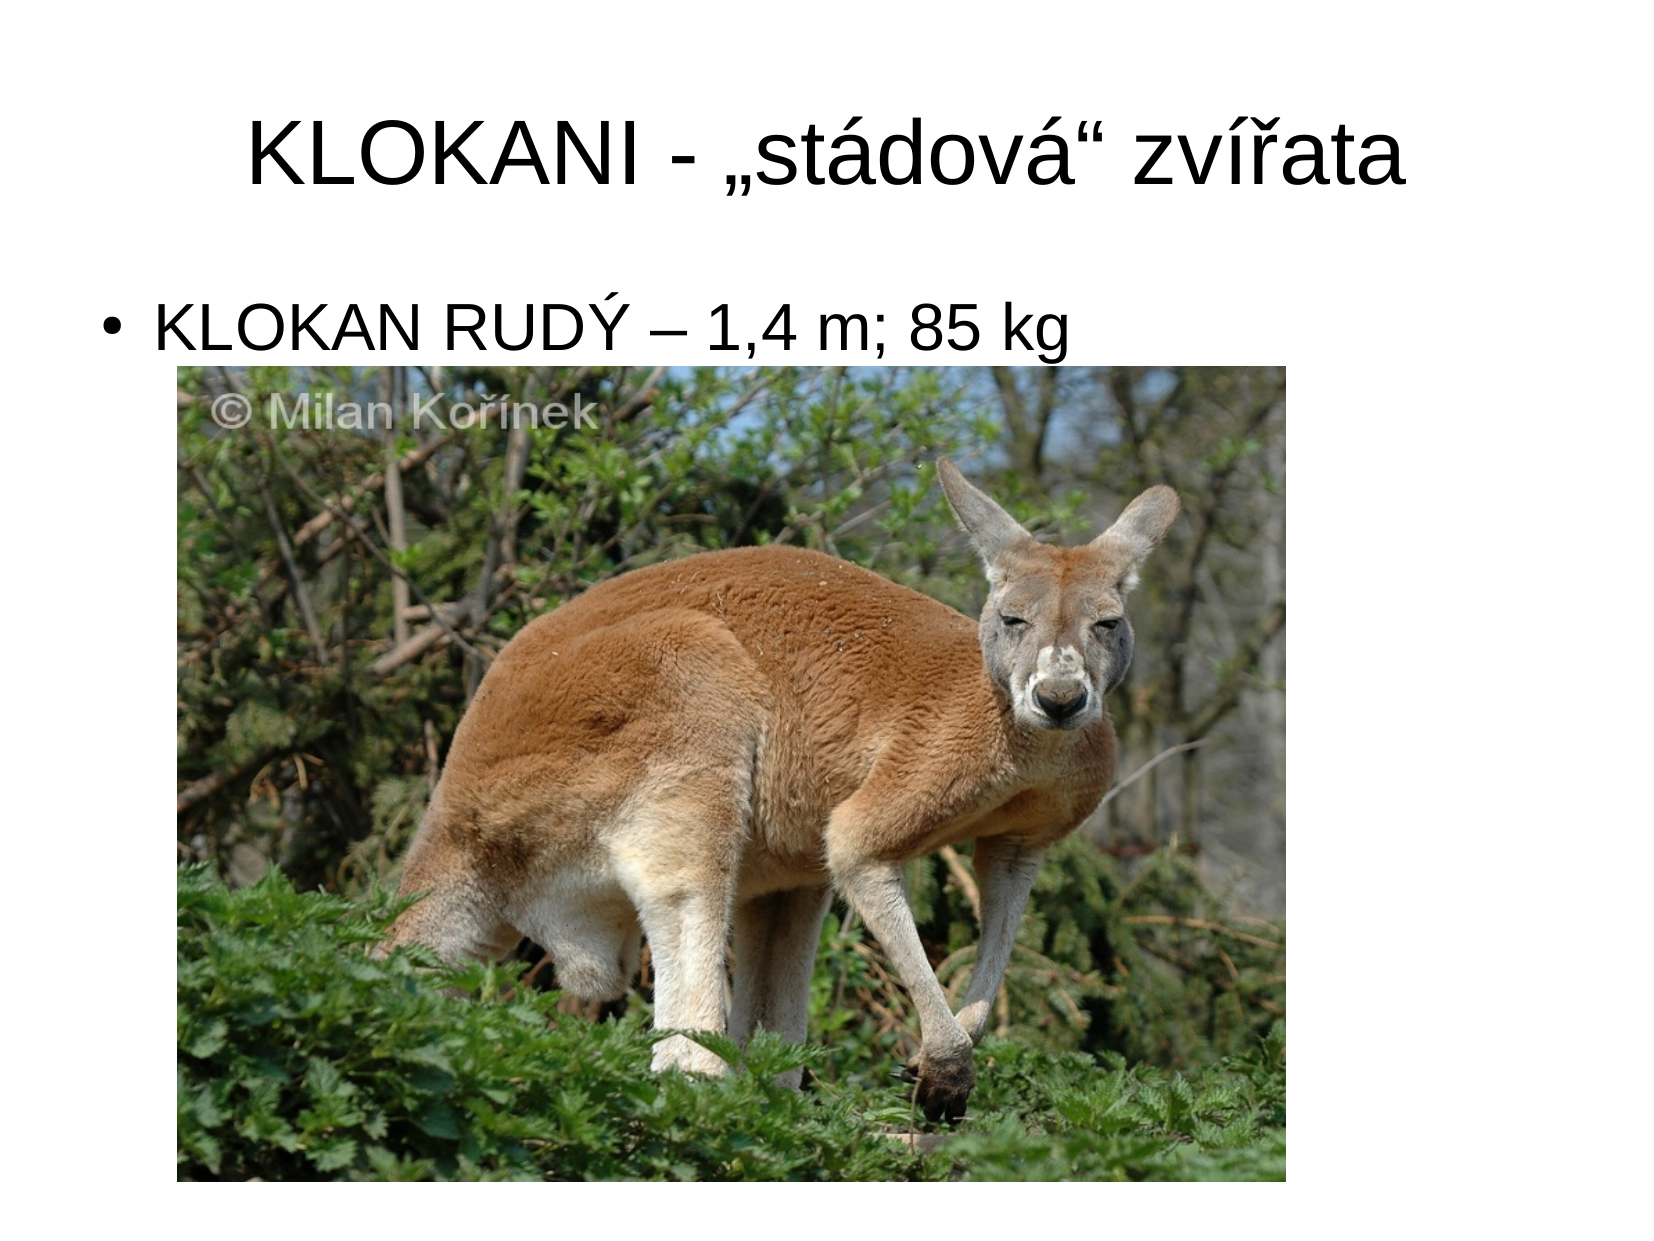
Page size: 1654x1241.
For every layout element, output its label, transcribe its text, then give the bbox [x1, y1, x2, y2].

picture [177, 366, 1286, 1182]
list KLOKAN RUDÝ – 1,4 m; 85 kg [82, 290, 1571, 1109]
title KLOKANI - „stádová“ zvířata [82, 49, 1571, 257]
